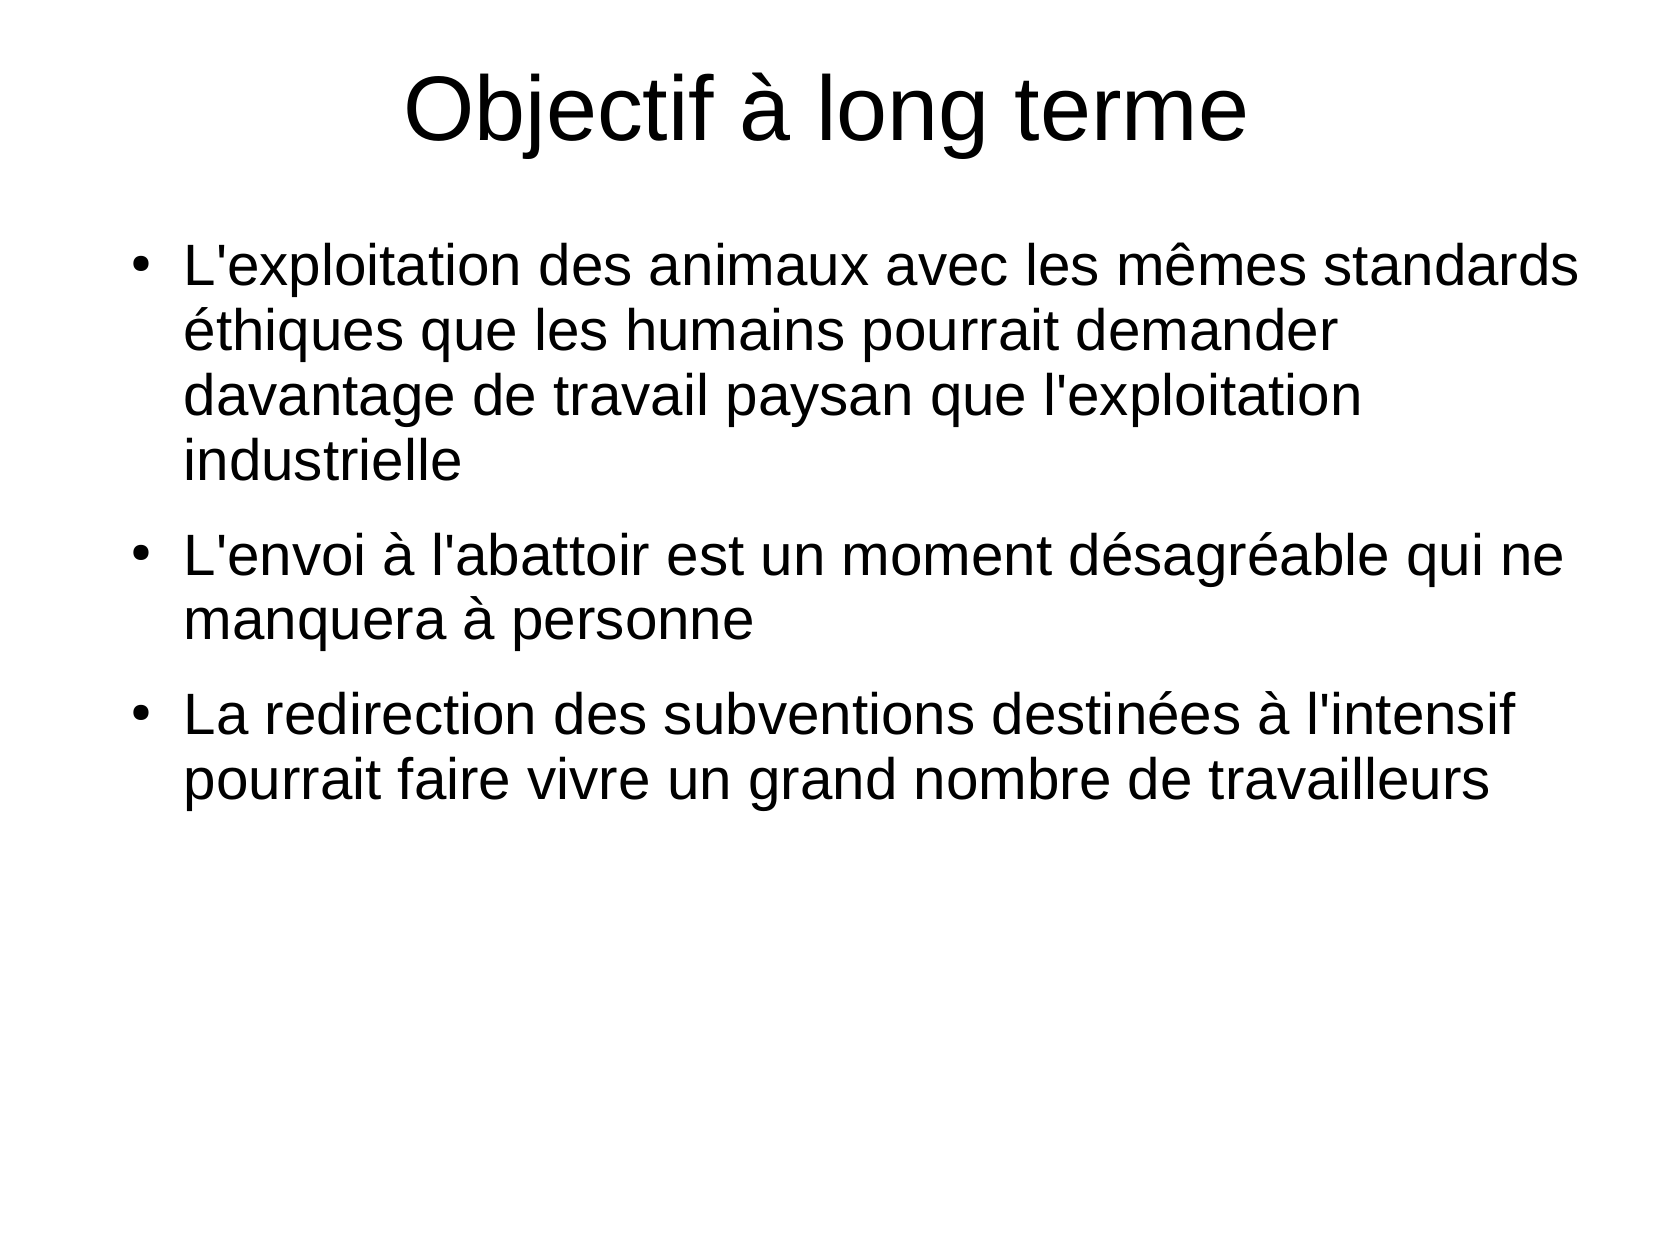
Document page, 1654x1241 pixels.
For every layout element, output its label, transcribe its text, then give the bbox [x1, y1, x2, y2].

title Objectif à long terme [82, 5, 1571, 213]
list L'exploitation des animaux avec les mêmes standards éthiques que les humains pourrait demander davantage de travail paysan que l'exploitation industrielle L'envoi à l'abattoir est un moment désagréable qui ne manquera à personne La redirection des subventions destinées à l'intensif pourrait faire vivre un grand nombre de travailleurs [112, 232, 1602, 1241]
